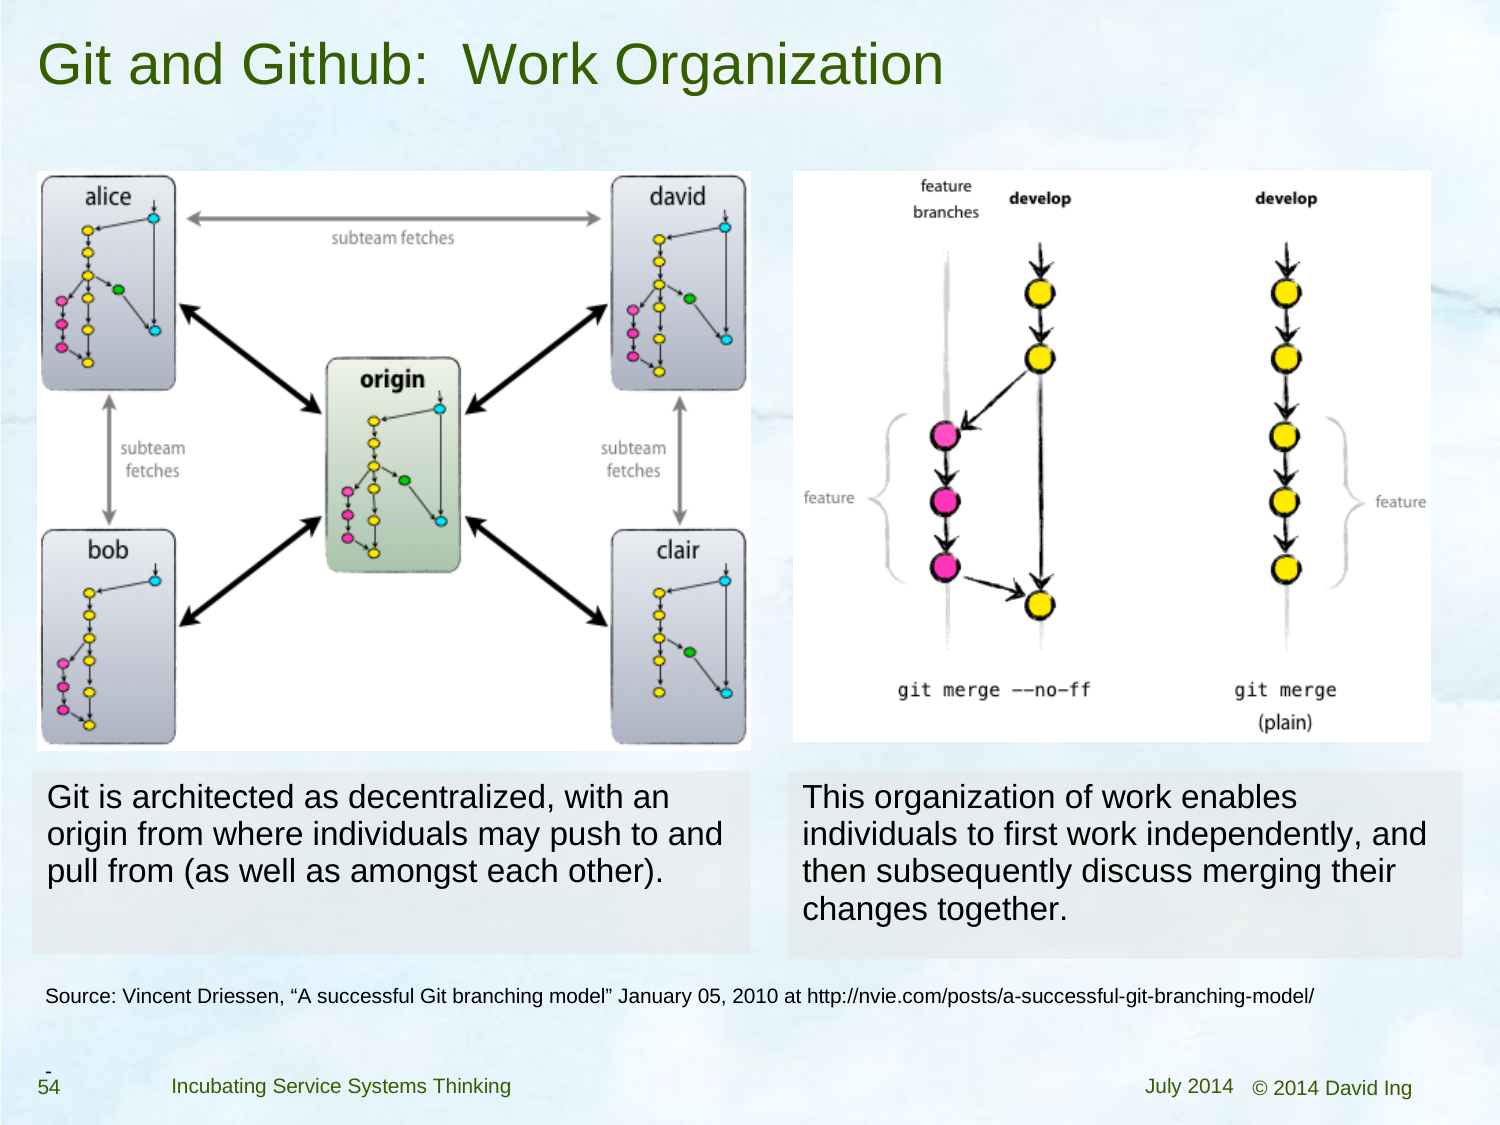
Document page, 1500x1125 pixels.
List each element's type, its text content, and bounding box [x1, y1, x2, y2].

text_box Git is architected as decentralized, with an origin from where individuals may push to and pull from (as well as amongst each other). [32, 771, 751, 955]
text_box This organization of work enables individuals to first work independently, and then subsequently discuss merging their changes together. [787, 771, 1463, 959]
title Git and Github: Work Organization [37, 37, 1463, 152]
picture [0, 0, 1500, 1125]
text_box Source: Vincent Driessen, “A successful Git branching model” January 05, 2010 at http://nvie.com/posts/a-successful-git-branching-model/ - [30, 974, 1463, 1082]
